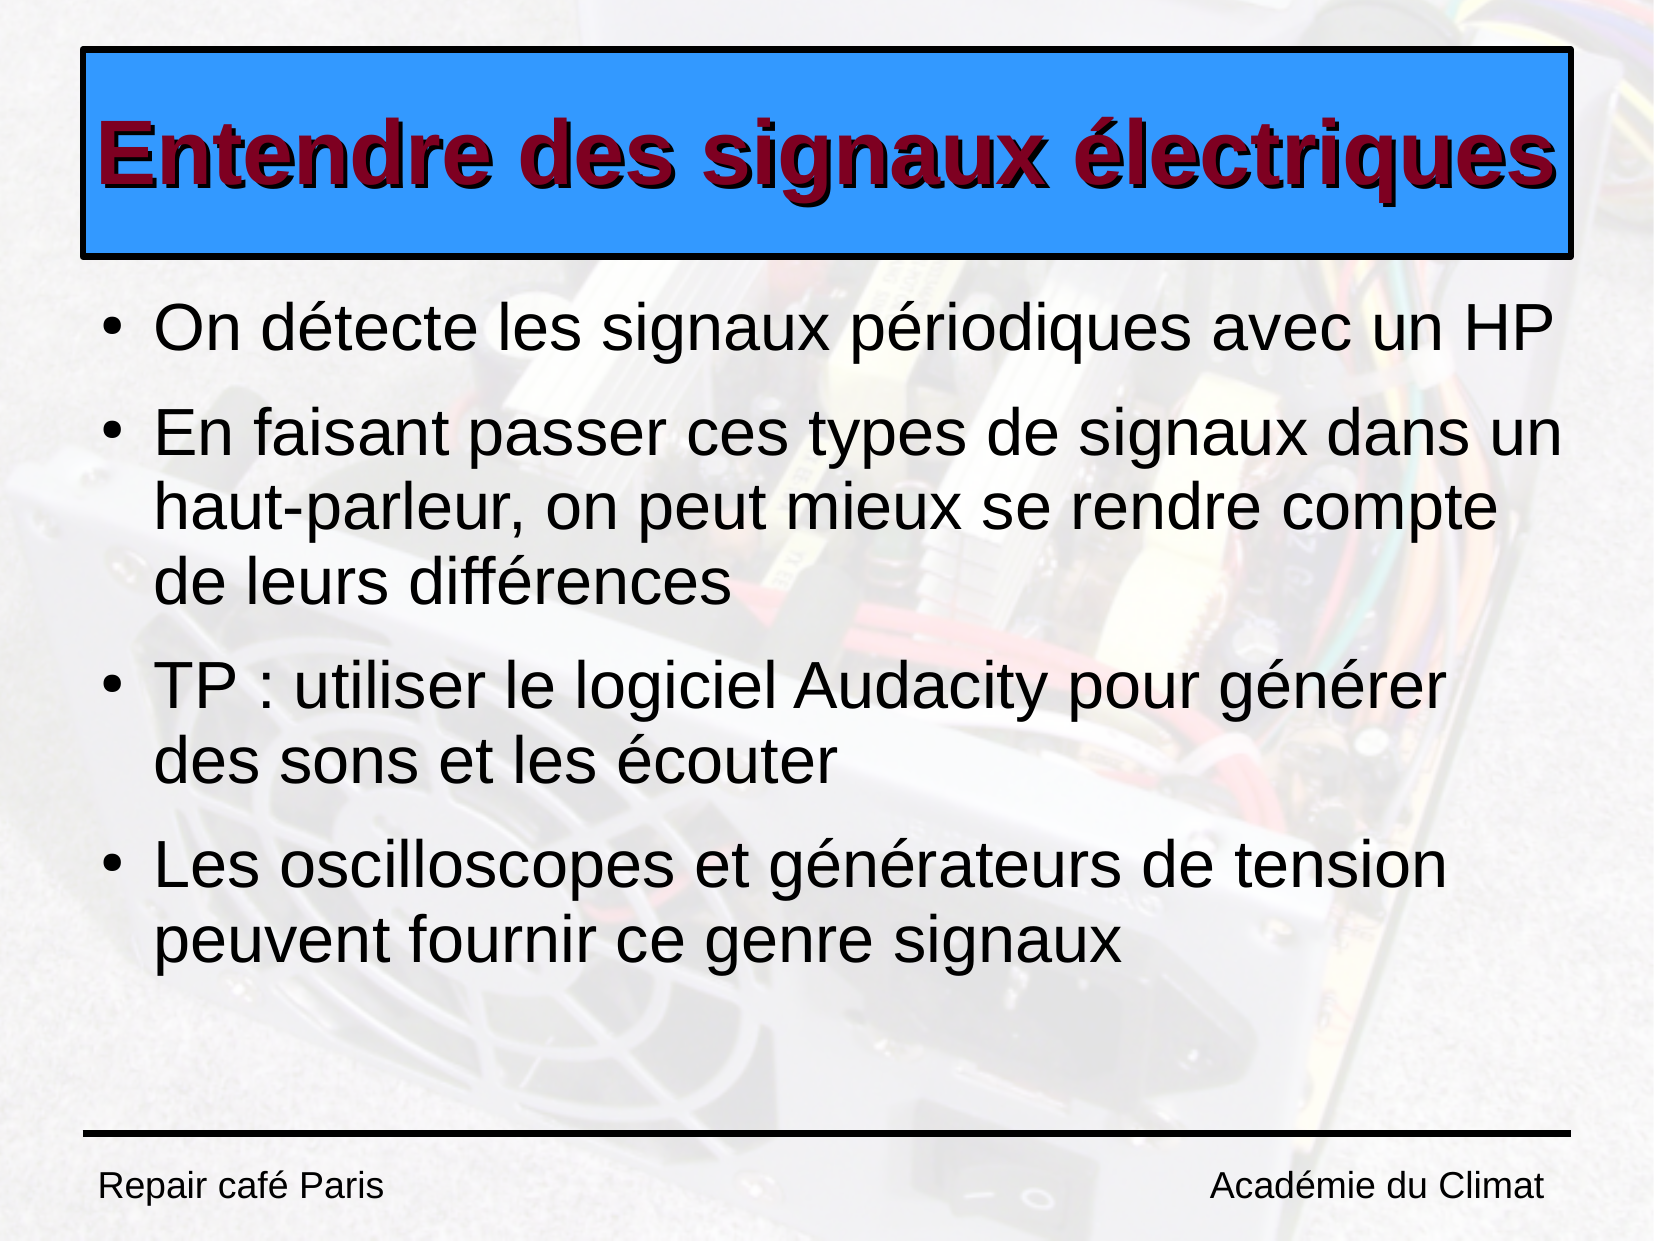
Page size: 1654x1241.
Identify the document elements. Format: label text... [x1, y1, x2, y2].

title Entendre des signaux électriques [82, 49, 1571, 257]
list On détecte les signaux périodiques avec un HP En faisant passer ces types de signaux dans un haut-parleur, on peut mieux se rendre compte de leurs différences TP : utiliser le logiciel Audacity pour générer des sons et les écouter Les oscilloscopes et générateurs de tension peuvent fournir ce genre signaux [82, 290, 1571, 1052]
picture [0, 0, 1654, 1241]
text_box Repair café Paris Académie du Climat [82, 1157, 1571, 1214]
